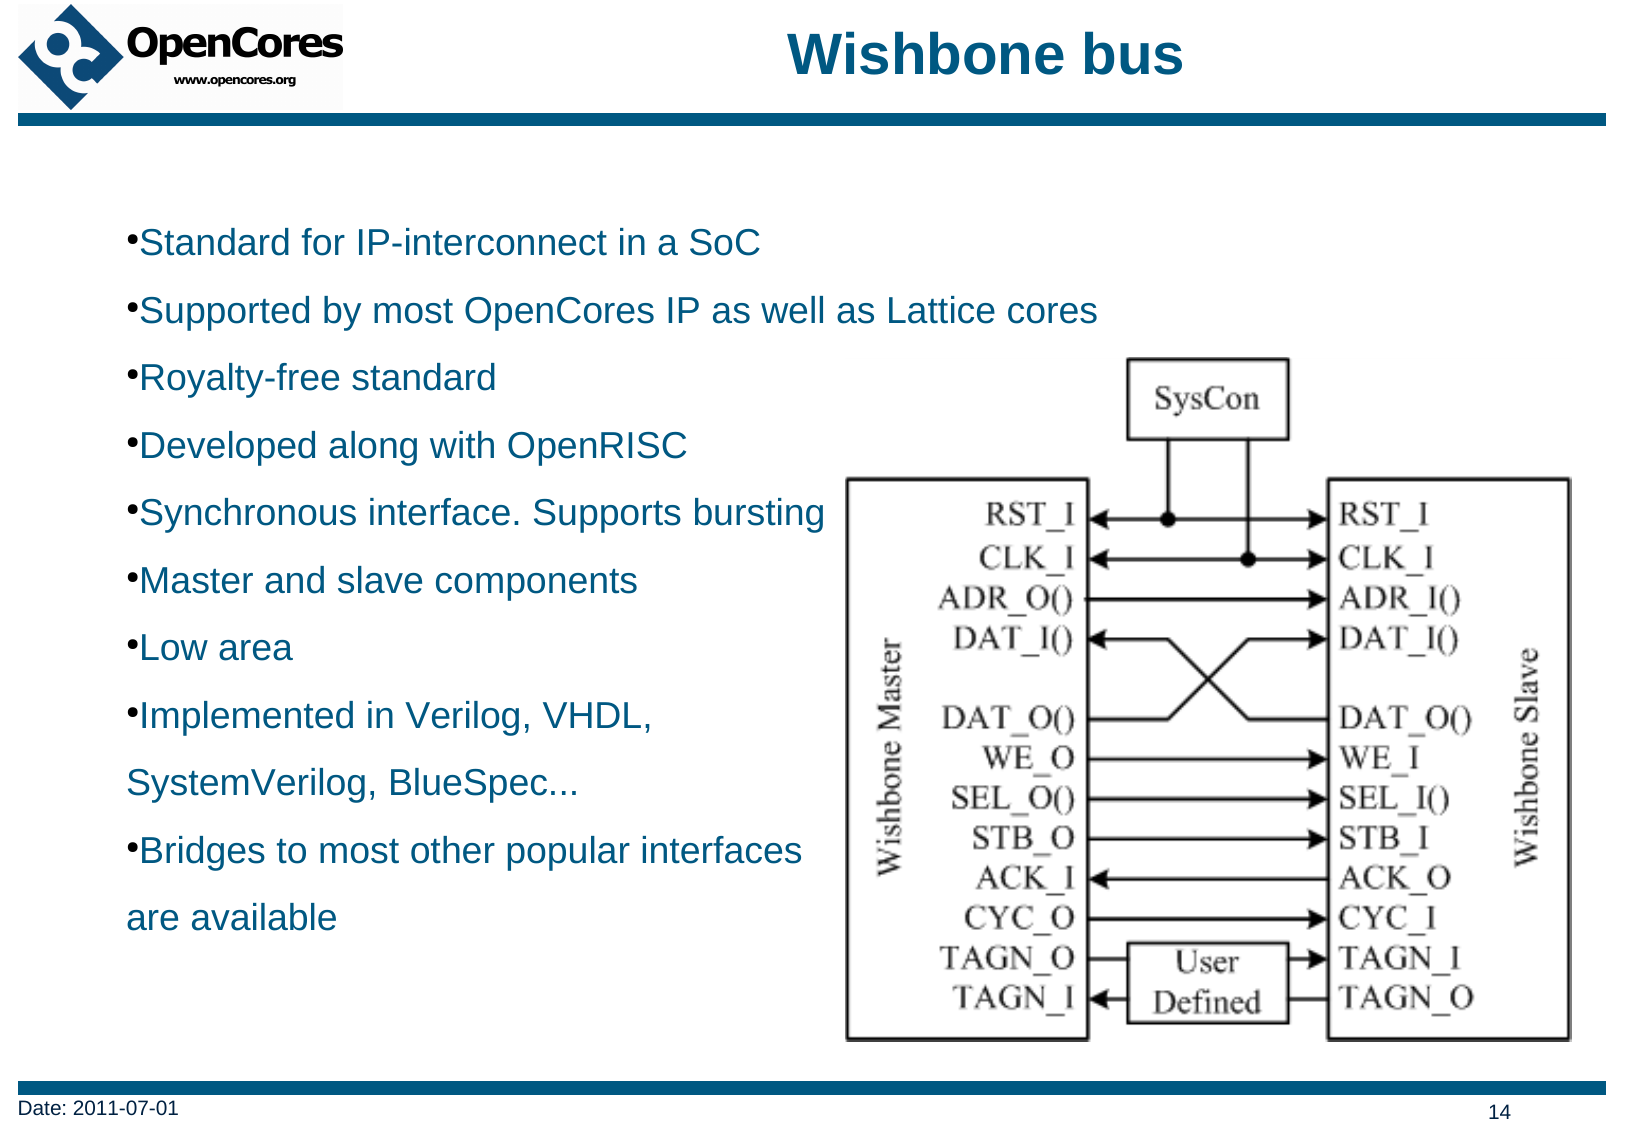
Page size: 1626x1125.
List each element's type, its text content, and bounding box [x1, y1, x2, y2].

picture [18, 4, 343, 110]
picture [845, 357, 1572, 1042]
text_box Standard for IP-interconnect in a SoC Supported by most OpenCores IP as well as Lattice cores Royalty-free standard Developed along with OpenRISC Synchronous interface. Supports bursting Master and slave components Low area Implemented in Verilog, VHDL, SystemVerilog, BlueSpec... Bridges to most other popular interfaces are available [111, 143, 1140, 1027]
text_box Wishbone bus [347, 8, 1626, 89]
